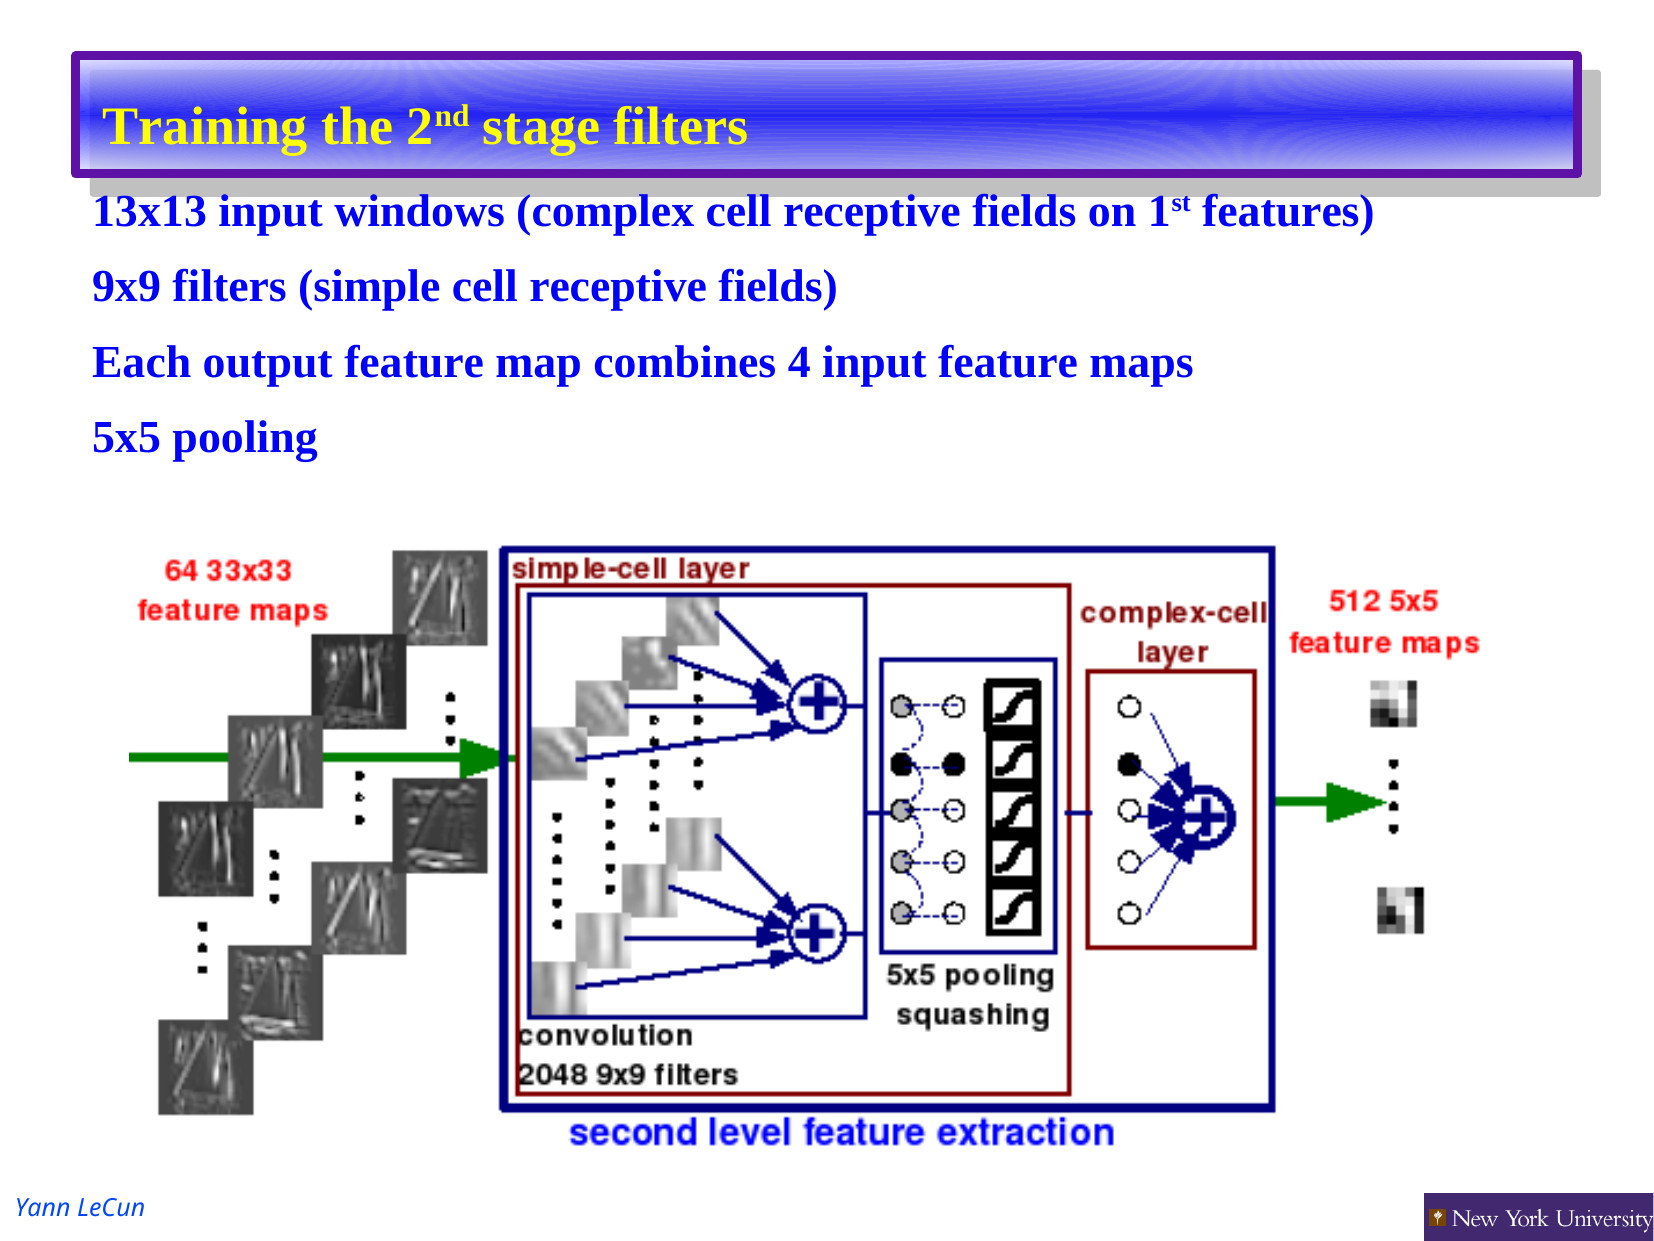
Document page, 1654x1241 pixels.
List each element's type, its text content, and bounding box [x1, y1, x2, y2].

title Training the 2nd stage filters [75, 55, 1578, 174]
picture [1424, 1193, 1654, 1241]
picture [129, 528, 1487, 1162]
list 13x13 input windows (complex cell receptive fields on 1st features) 9x9 filters (simple cell receptive fields) Each output feature map combines 4 input feature maps 5x5 pooling [92, 185, 1525, 569]
